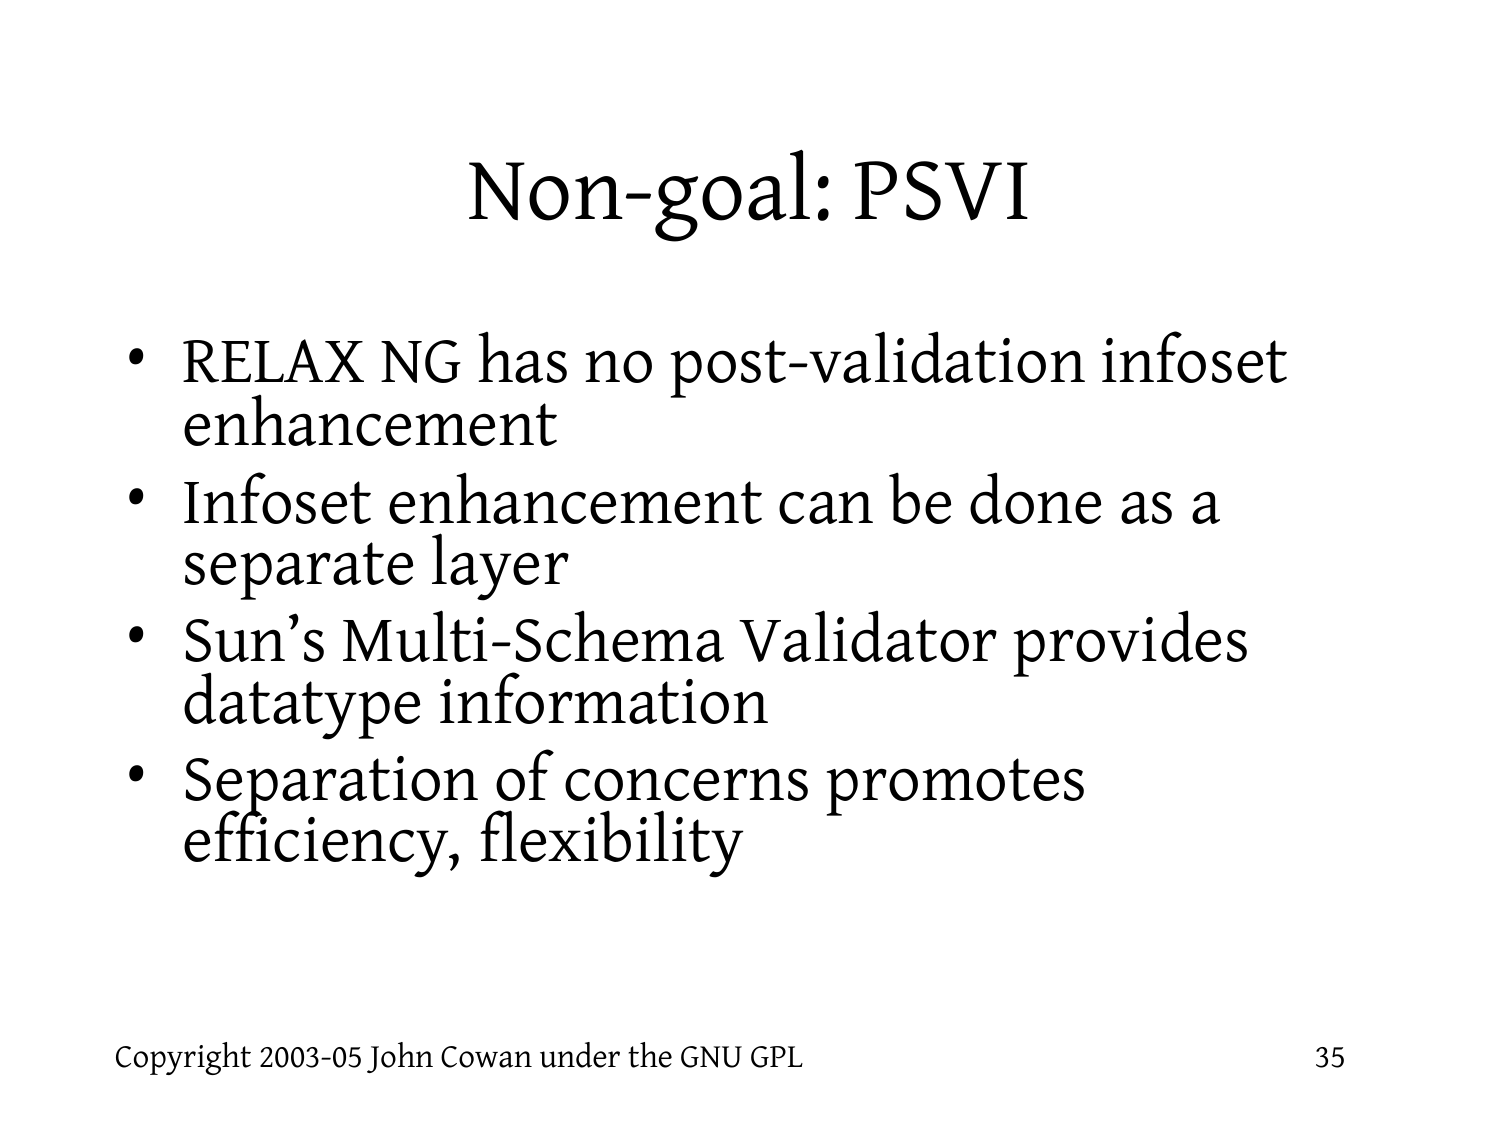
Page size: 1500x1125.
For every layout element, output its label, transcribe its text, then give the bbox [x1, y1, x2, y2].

list RELAX NG has no post-validation infoset enhancement Infoset enhancement can be done as a separate layer Sun’s Multi-Schema Validator provides datatype information Separation of concerns promotes efficiency, flexibility [112, 324, 1388, 1000]
title Non-goal: PSVI [112, 99, 1388, 288]
